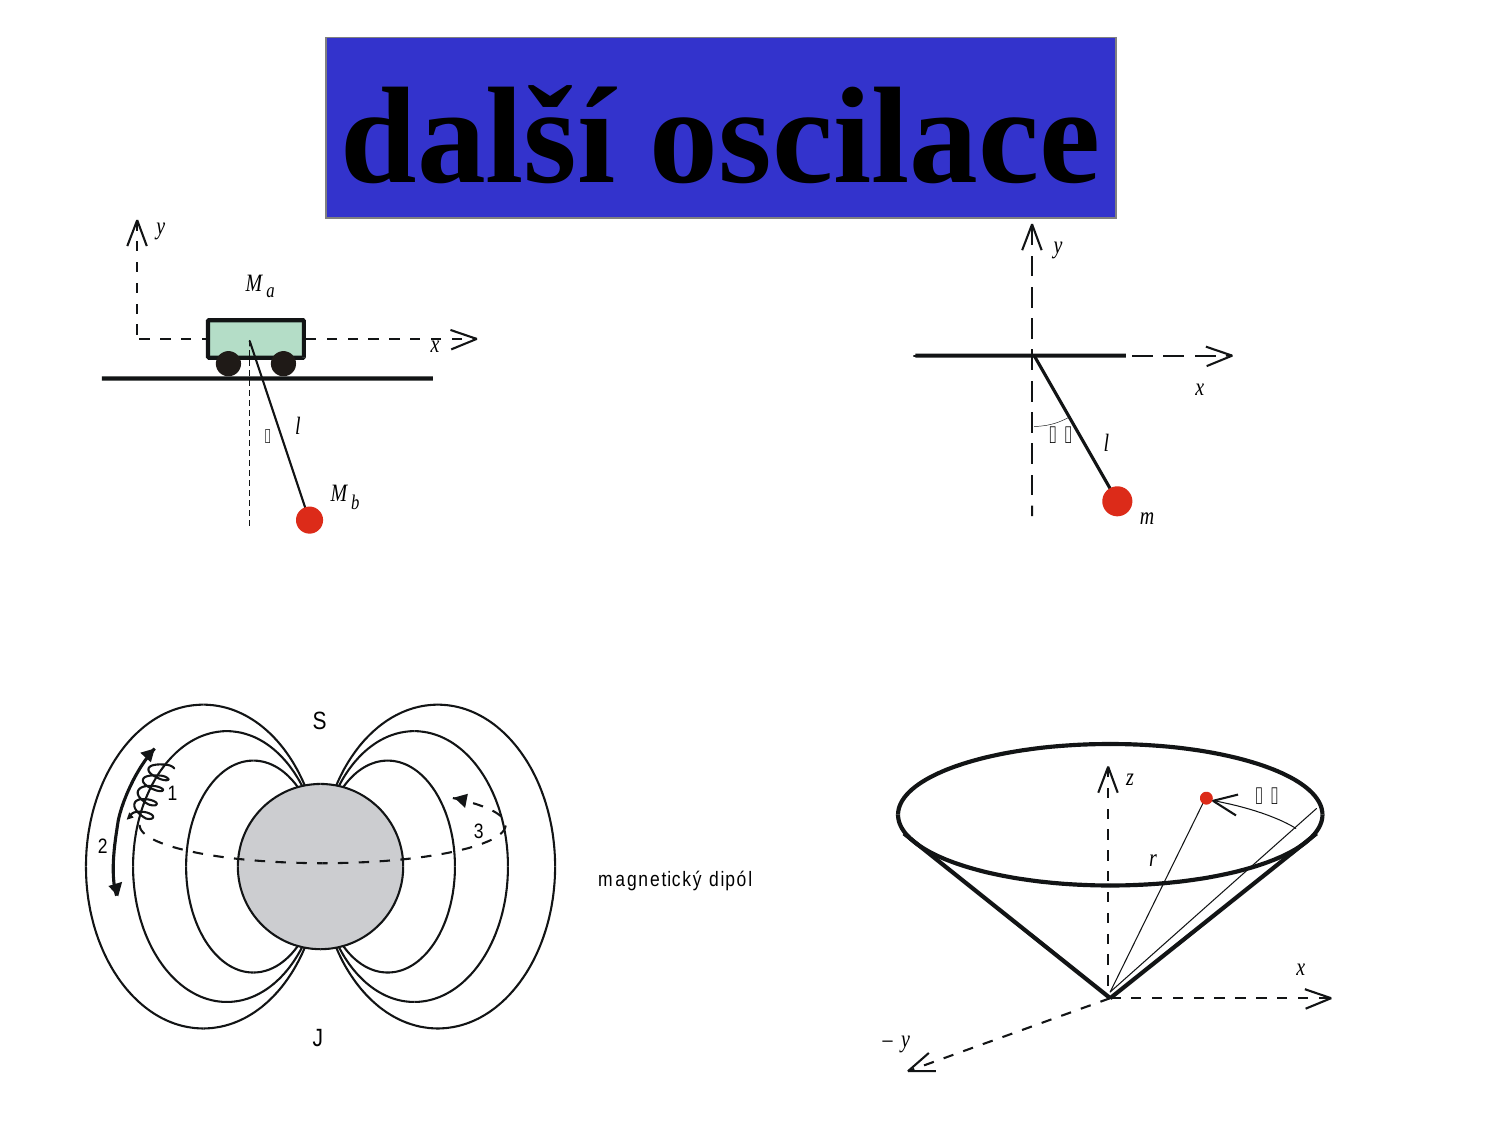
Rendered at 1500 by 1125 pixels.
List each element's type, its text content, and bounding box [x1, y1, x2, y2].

picture [84, 703, 752, 1047]
picture [913, 223, 1233, 525]
text_box další oscilace [325, 37, 1116, 218]
picture [882, 741, 1332, 1073]
picture [101, 219, 478, 534]
